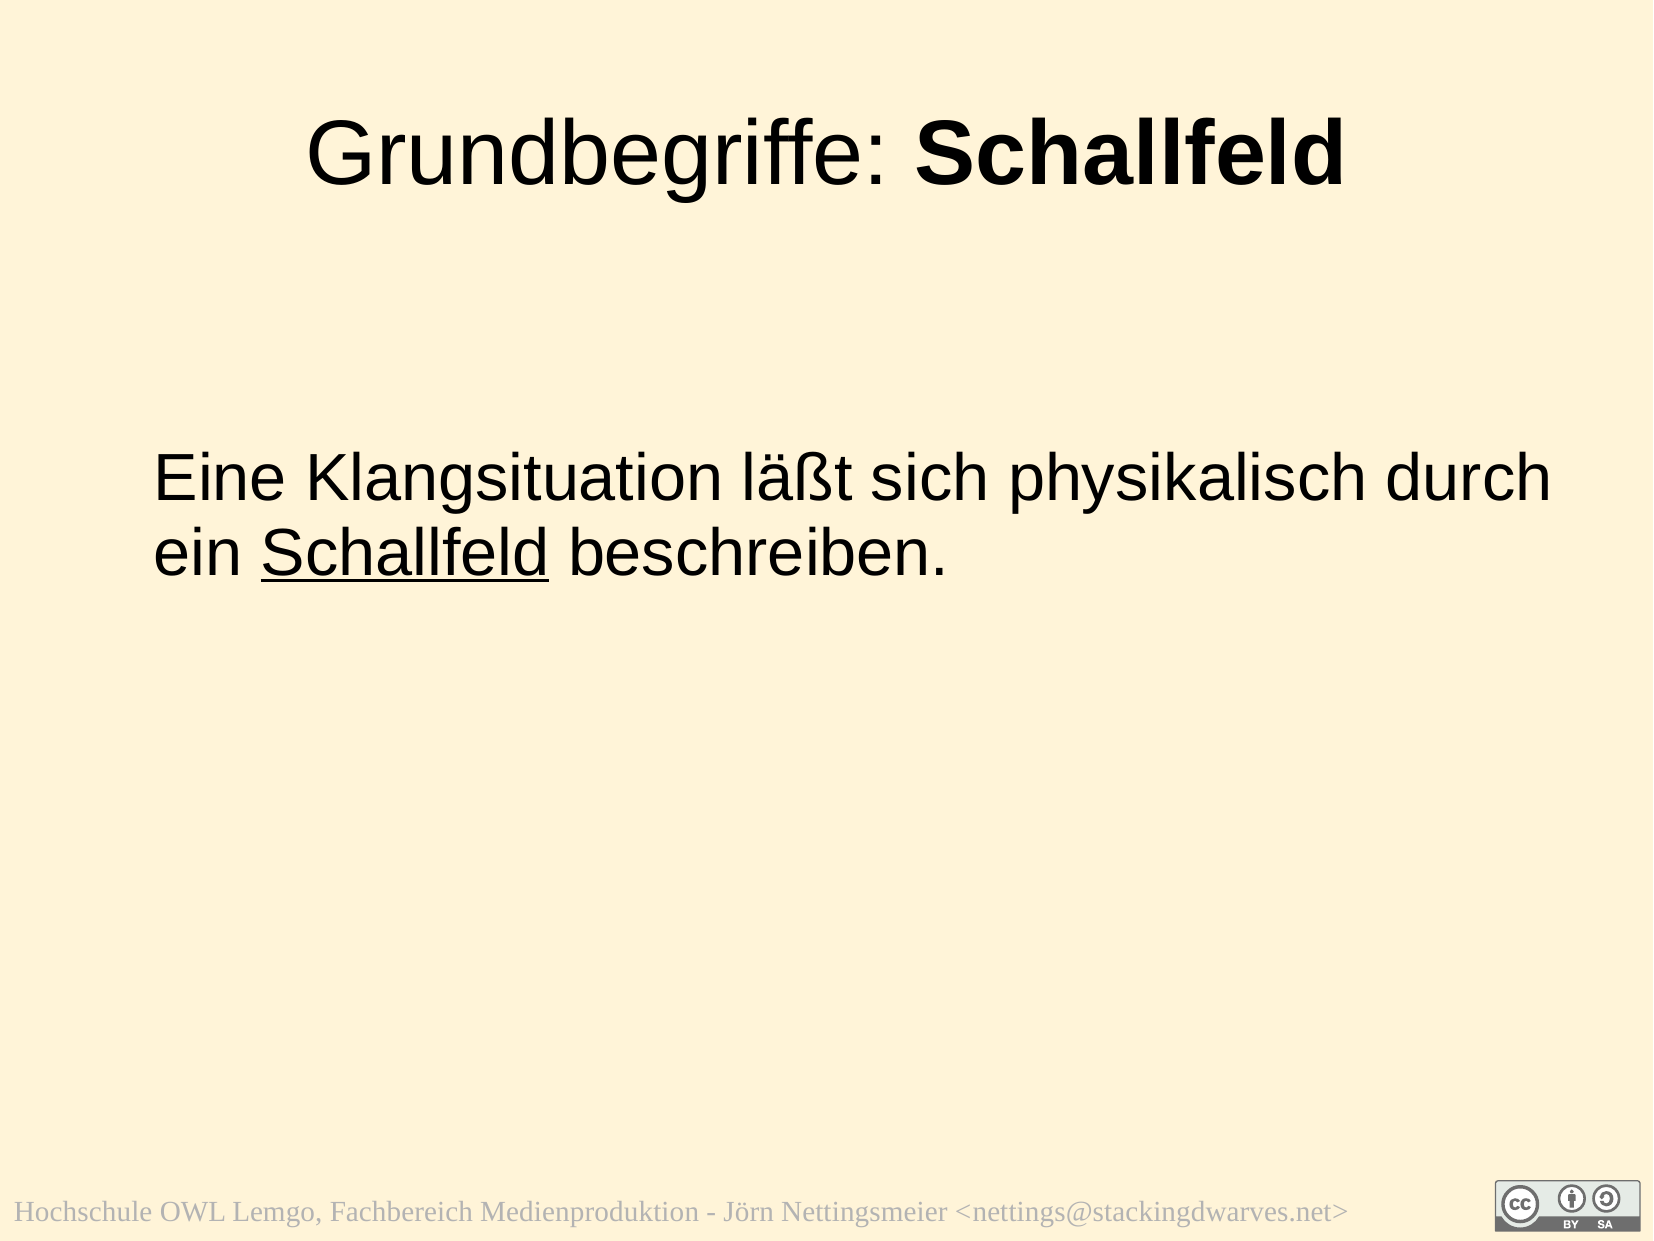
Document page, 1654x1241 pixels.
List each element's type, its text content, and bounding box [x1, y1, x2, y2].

title Grundbegriffe: Schallfeld [82, 49, 1571, 257]
list Eine Klangsituation läßt sich physikalisch durch ein Schallfeld beschreiben. [82, 290, 1571, 1109]
